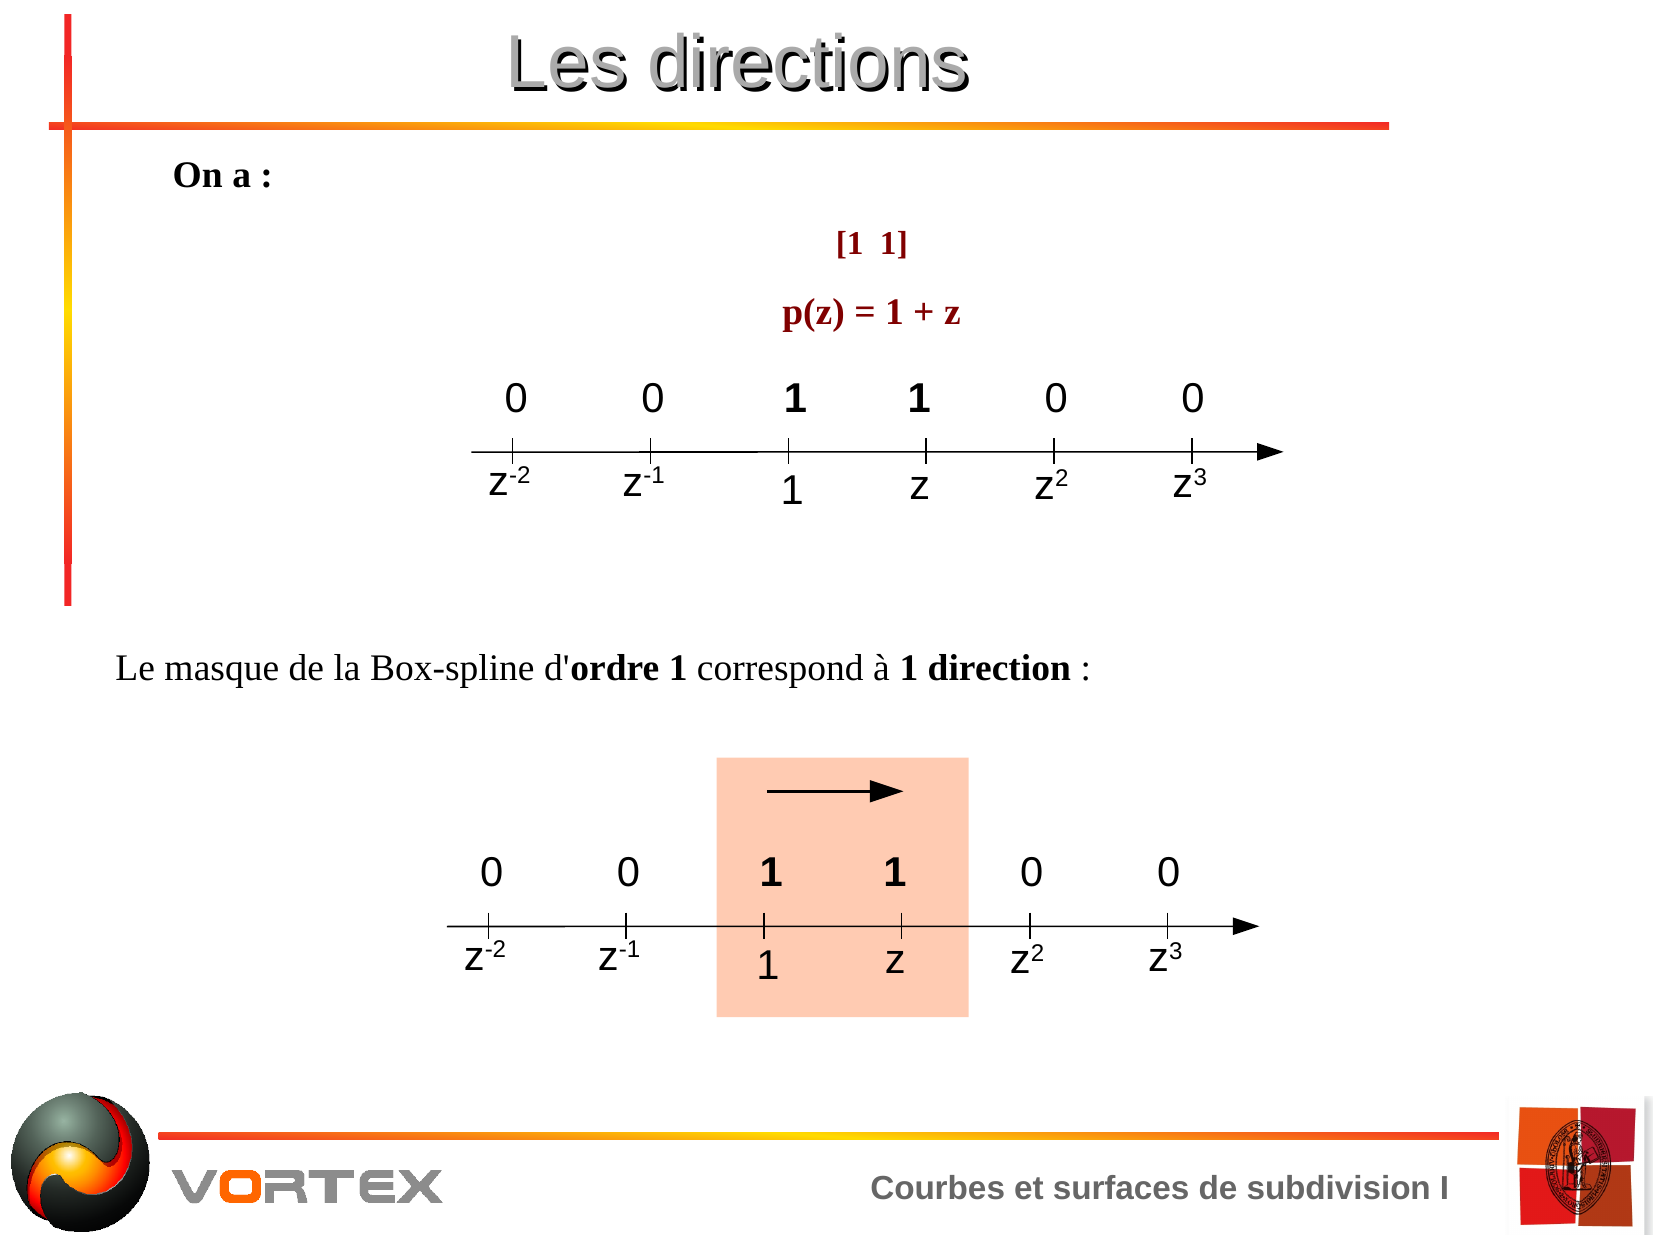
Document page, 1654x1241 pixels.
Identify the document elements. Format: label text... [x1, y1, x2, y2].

text_box z3 [1133, 926, 1240, 1010]
list On a : [1 1] p(z) = 1 + z Le masque de la Box-spline d'ordre 1 correspond à 1 direction : [97, 153, 1571, 1109]
text_box 0 [465, 841, 572, 924]
text_box z2 [1019, 453, 1126, 537]
text_box 0 [1029, 366, 1137, 450]
text_box 0 [489, 366, 596, 450]
text_box 0 [602, 841, 709, 924]
text_box z [894, 453, 1001, 537]
text_box z3 [1157, 452, 1265, 535]
text_box 0 [626, 366, 733, 450]
text_box z-2 [473, 450, 580, 533]
text_box z2 [995, 928, 1102, 1011]
text_box z [870, 928, 977, 1011]
text_box 1 [893, 366, 1000, 450]
text_box 1 [769, 366, 876, 450]
text_box 0 [1005, 841, 1112, 924]
text_box 1 [765, 459, 873, 543]
text_box z-1 [583, 925, 690, 1008]
picture [11, 1092, 443, 1232]
title Les directions [82, 4, 1392, 120]
text_box 1 [741, 933, 848, 1017]
text_box 0 [1166, 366, 1273, 450]
text_box z-2 [448, 924, 556, 1008]
picture [1505, 1096, 1653, 1235]
text_box 0 [1142, 841, 1249, 924]
text_box z-1 [607, 450, 714, 534]
text_box 1 [744, 841, 852, 924]
text_box 1 [868, 841, 975, 924]
